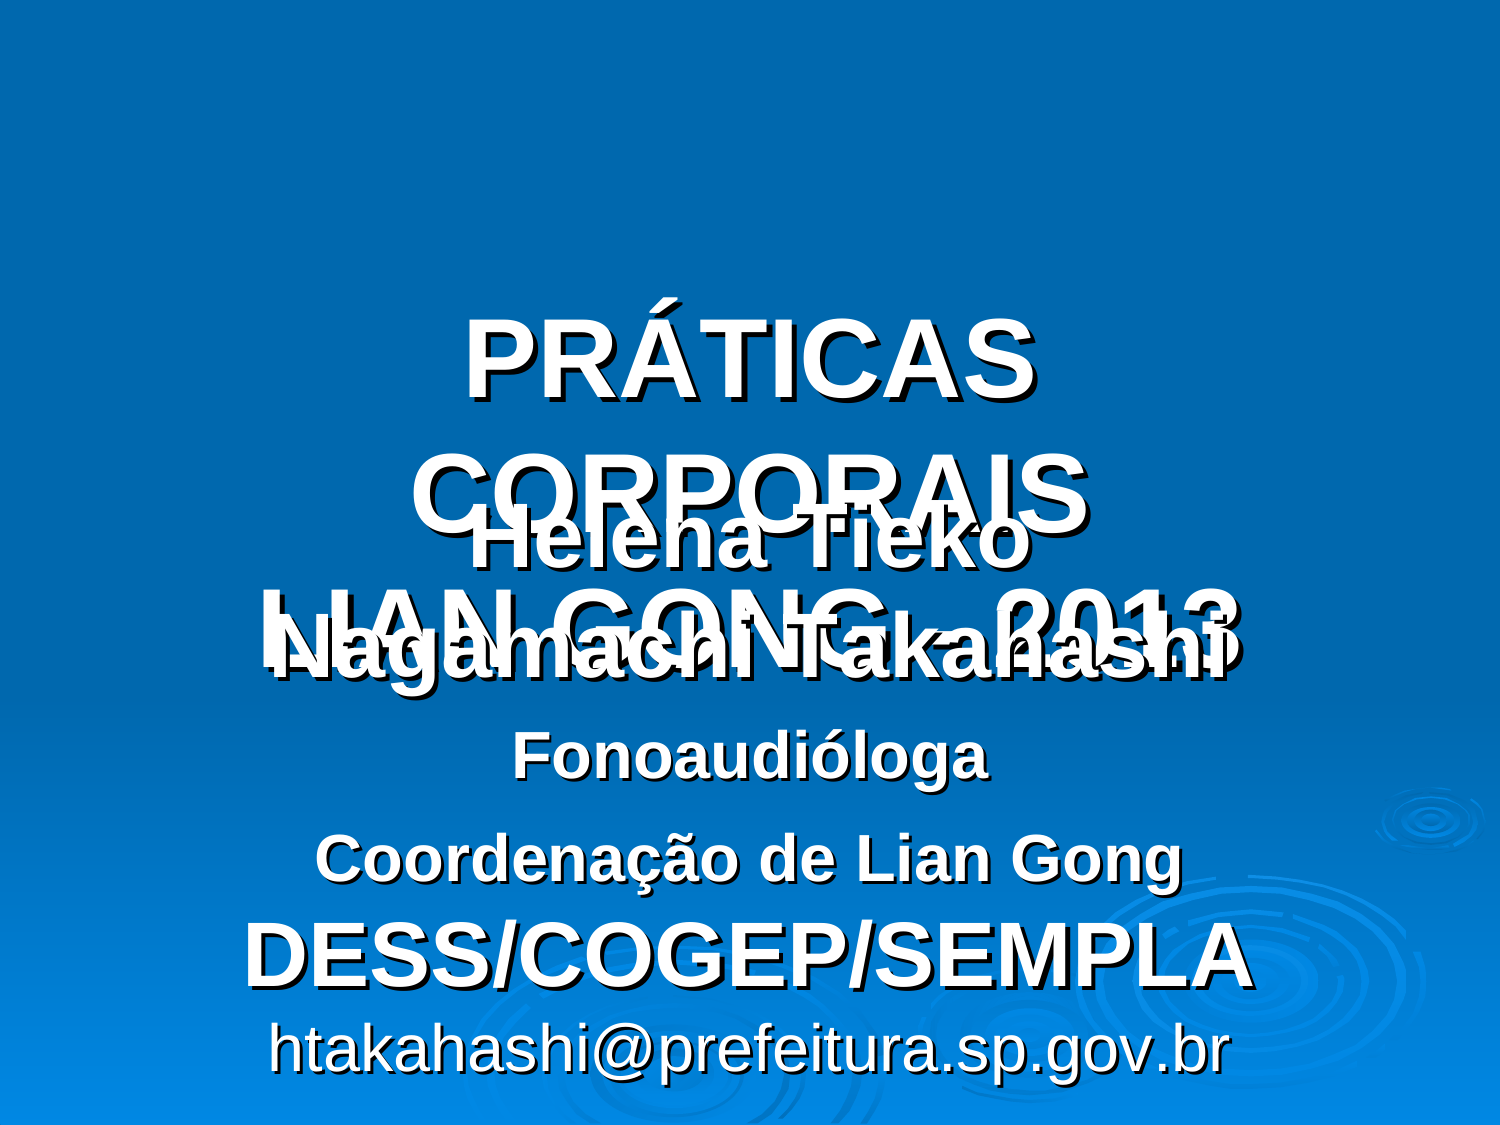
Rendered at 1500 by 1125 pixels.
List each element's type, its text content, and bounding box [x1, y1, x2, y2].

title PRÁTICAS CORPORAIS LIAN GONG - 2013 [112, 277, 1388, 563]
subtitle Helena Tieko Nagamachi Takahashi Fonoaudióloga Coordenação de Lian Gong DESS/COGEP/SEMPLA htakahashi@prefeitura.sp.gov.br [225, 467, 1276, 1106]
